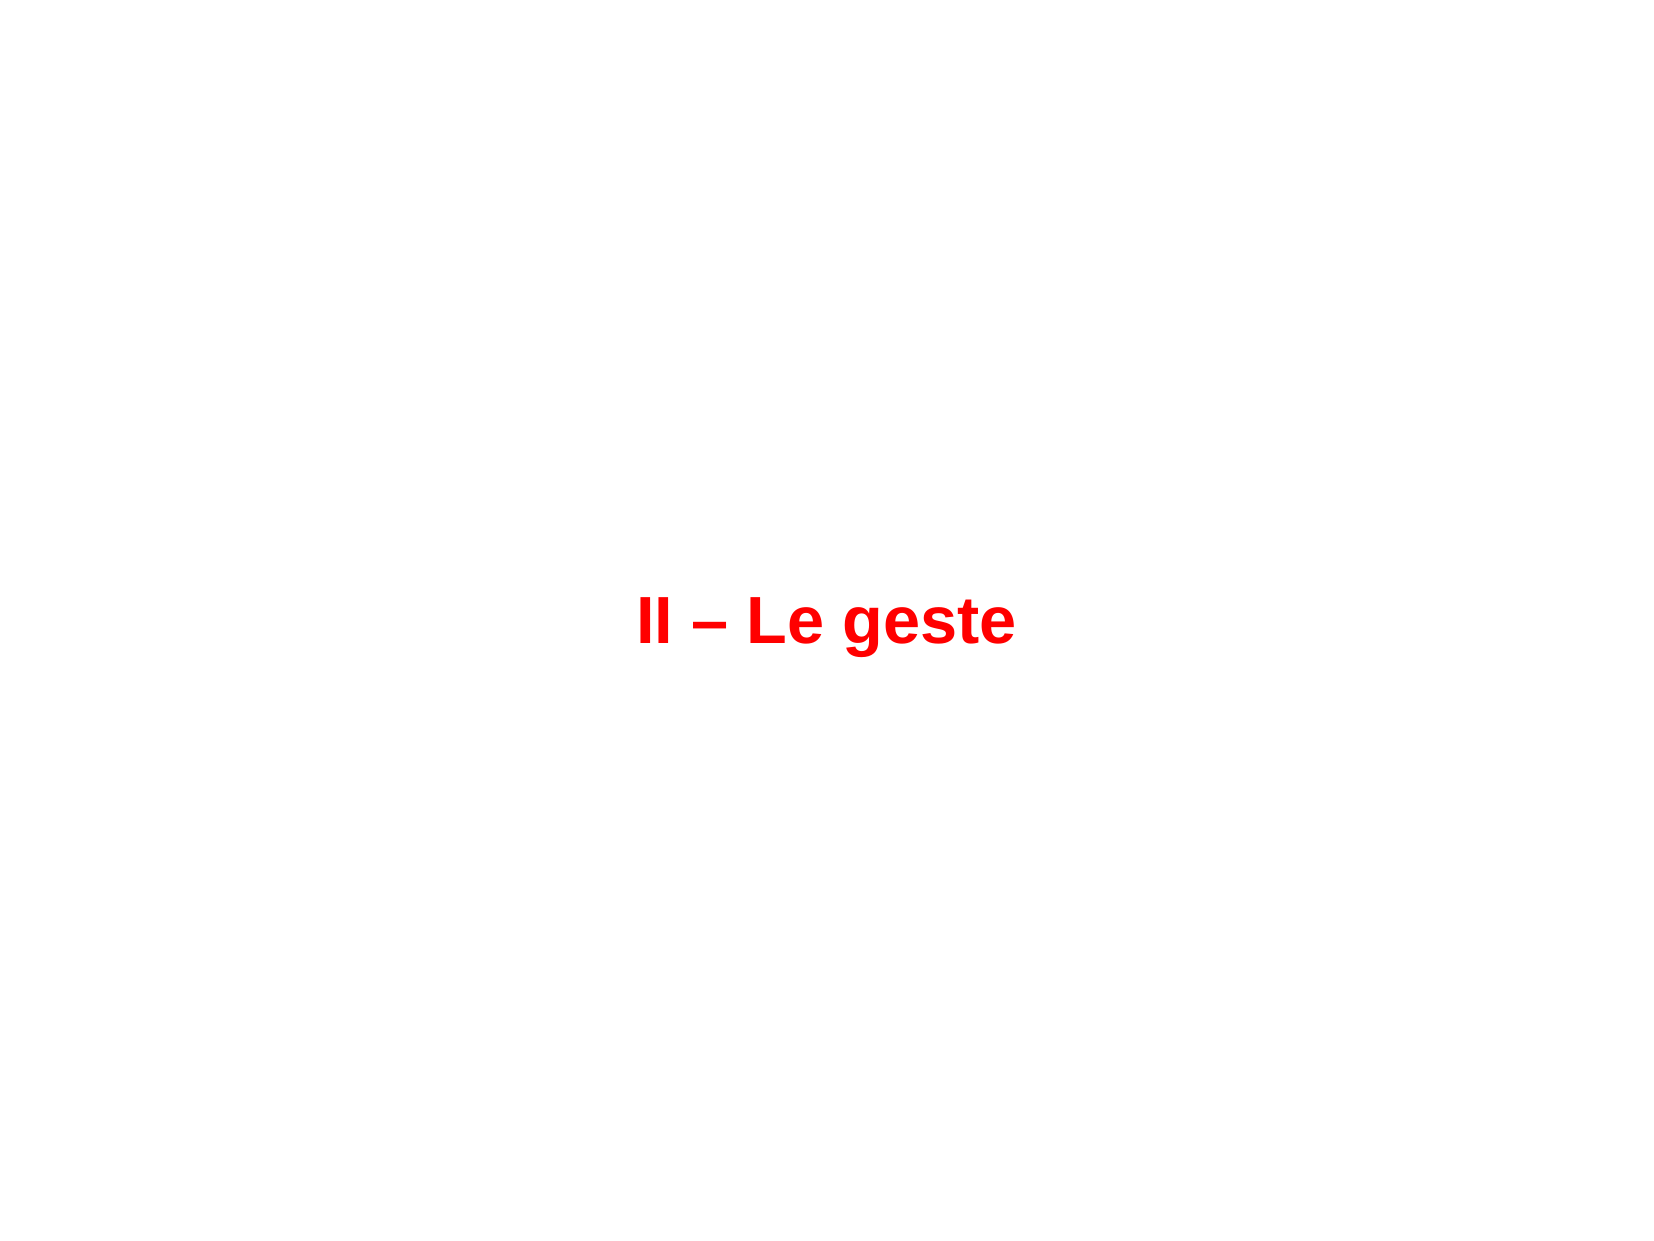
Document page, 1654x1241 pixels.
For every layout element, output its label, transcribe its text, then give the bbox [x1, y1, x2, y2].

text_box II – Le geste [265, 575, 1388, 666]
